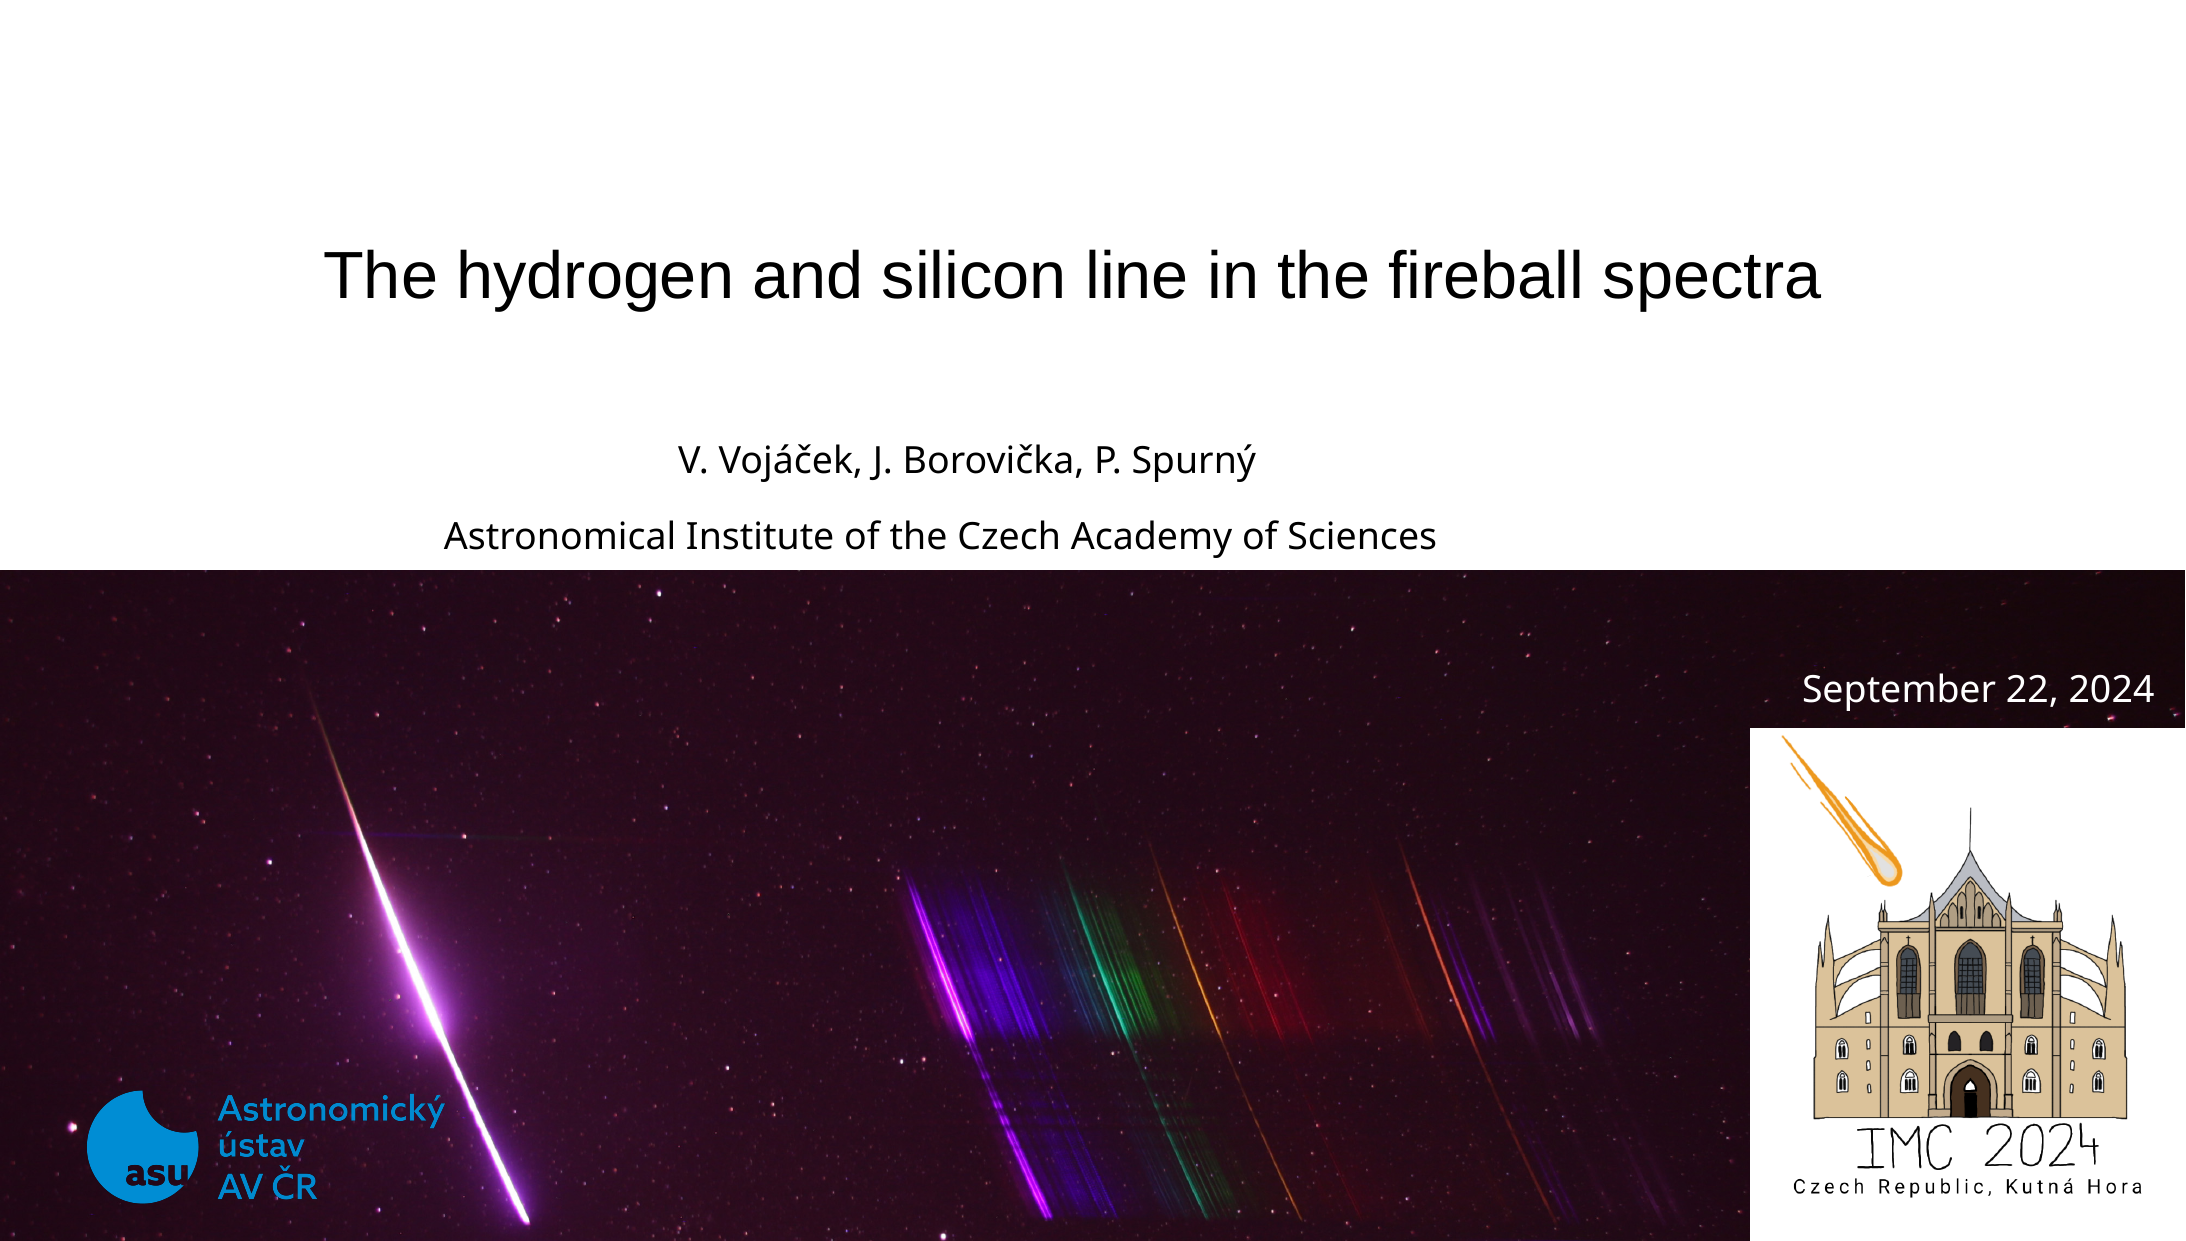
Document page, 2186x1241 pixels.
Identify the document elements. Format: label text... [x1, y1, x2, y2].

text_box Astronomical Institute of the Czech Academy of Sciences [429, 501, 1756, 562]
text_box The hydrogen and silicon line in the fireball spectra [38, 230, 2107, 406]
picture [0, 570, 2185, 1241]
text_box V. Vojáček, J. Borovička, P. Spurný [663, 426, 1522, 501]
text_box September 22, 2024 [1683, 603, 2185, 709]
